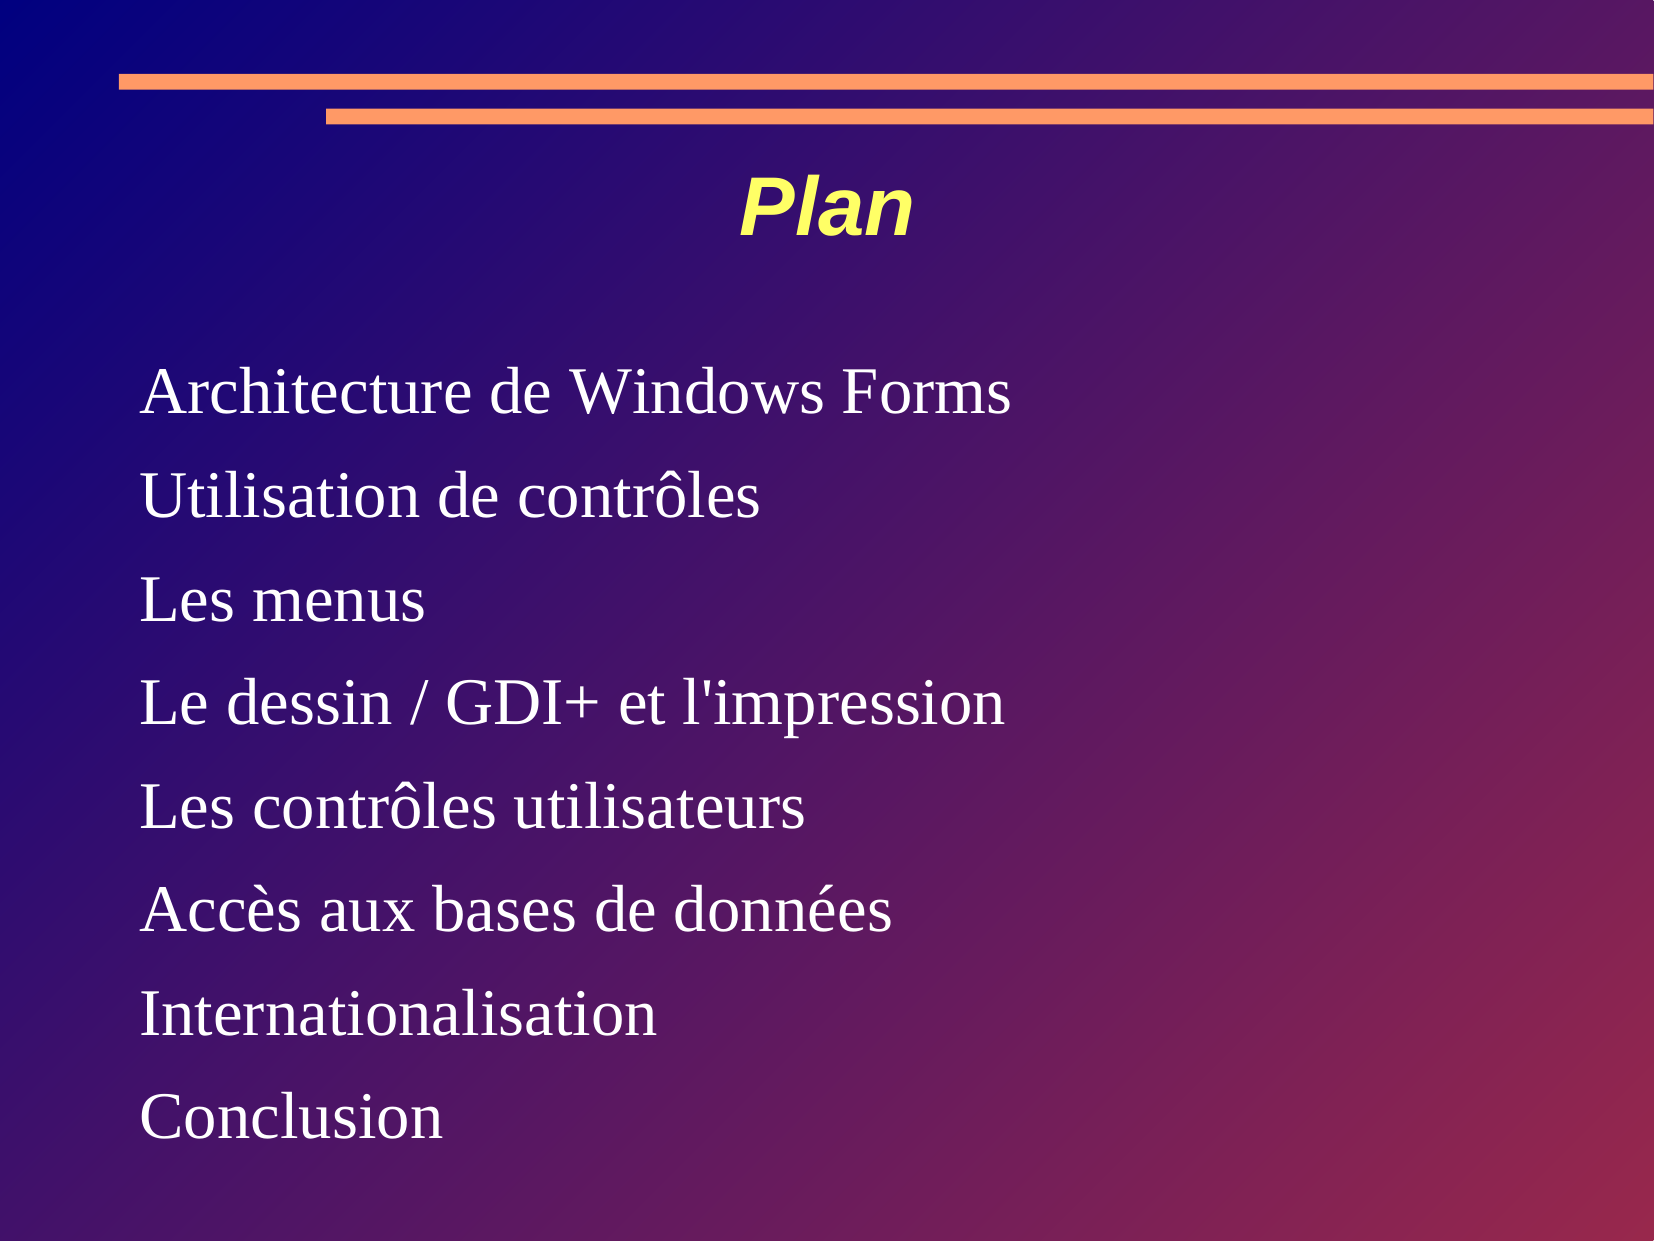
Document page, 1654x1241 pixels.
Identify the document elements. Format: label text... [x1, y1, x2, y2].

list Architecture de Windows Forms Utilisation de contrôles Les menus Le dessin / GDI+ et l'impression Les contrôles utilisateurs Accès aux bases de données Internationalisation Conclusion [121, 354, 1534, 1154]
title Plan [121, 102, 1534, 311]
